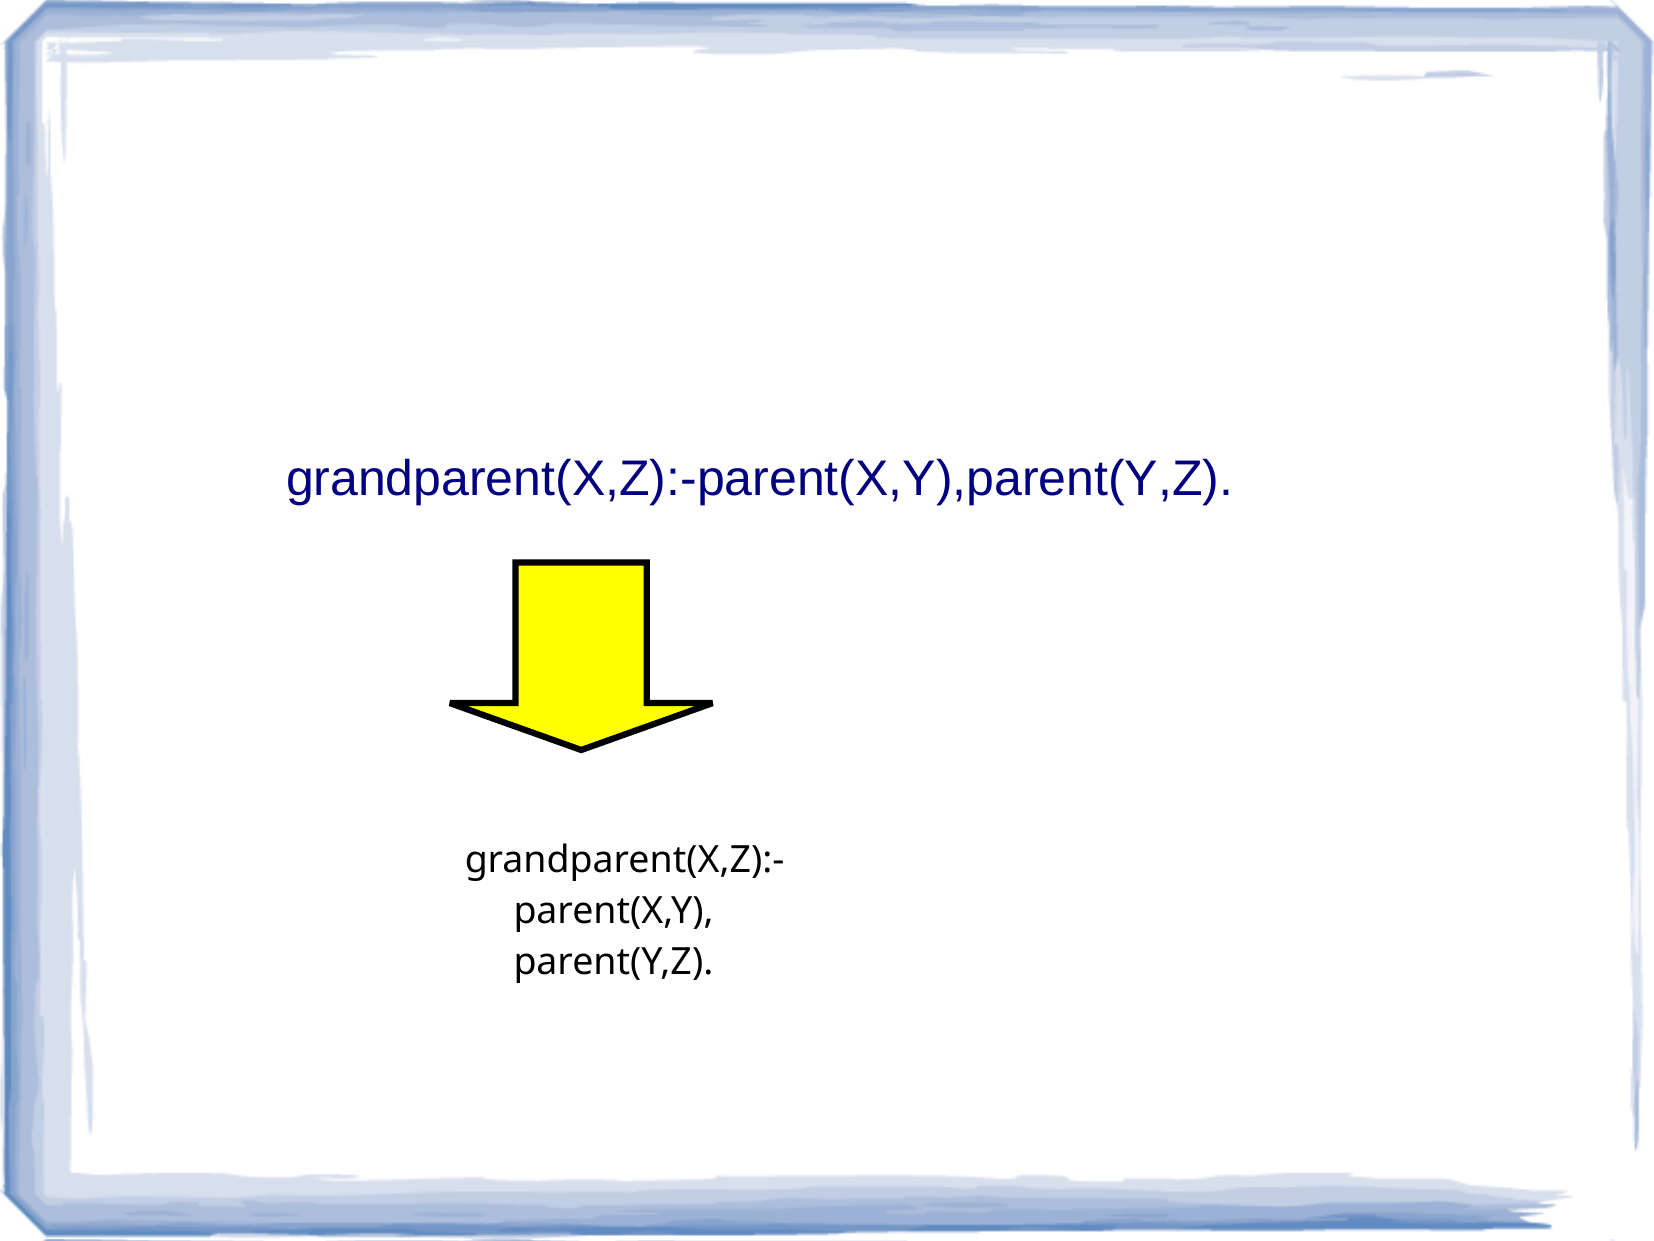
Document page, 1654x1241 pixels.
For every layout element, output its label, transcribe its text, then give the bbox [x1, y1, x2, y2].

text_box grandparent(X,Z):-parent(X,Y),parent(Y,Z). [286, 450, 1373, 506]
text_box [449, 562, 713, 751]
picture [0, 0, 1654, 1241]
text_box grandparent(X,Z):- parent(X,Y), parent(Y,Z). [450, 825, 863, 976]
